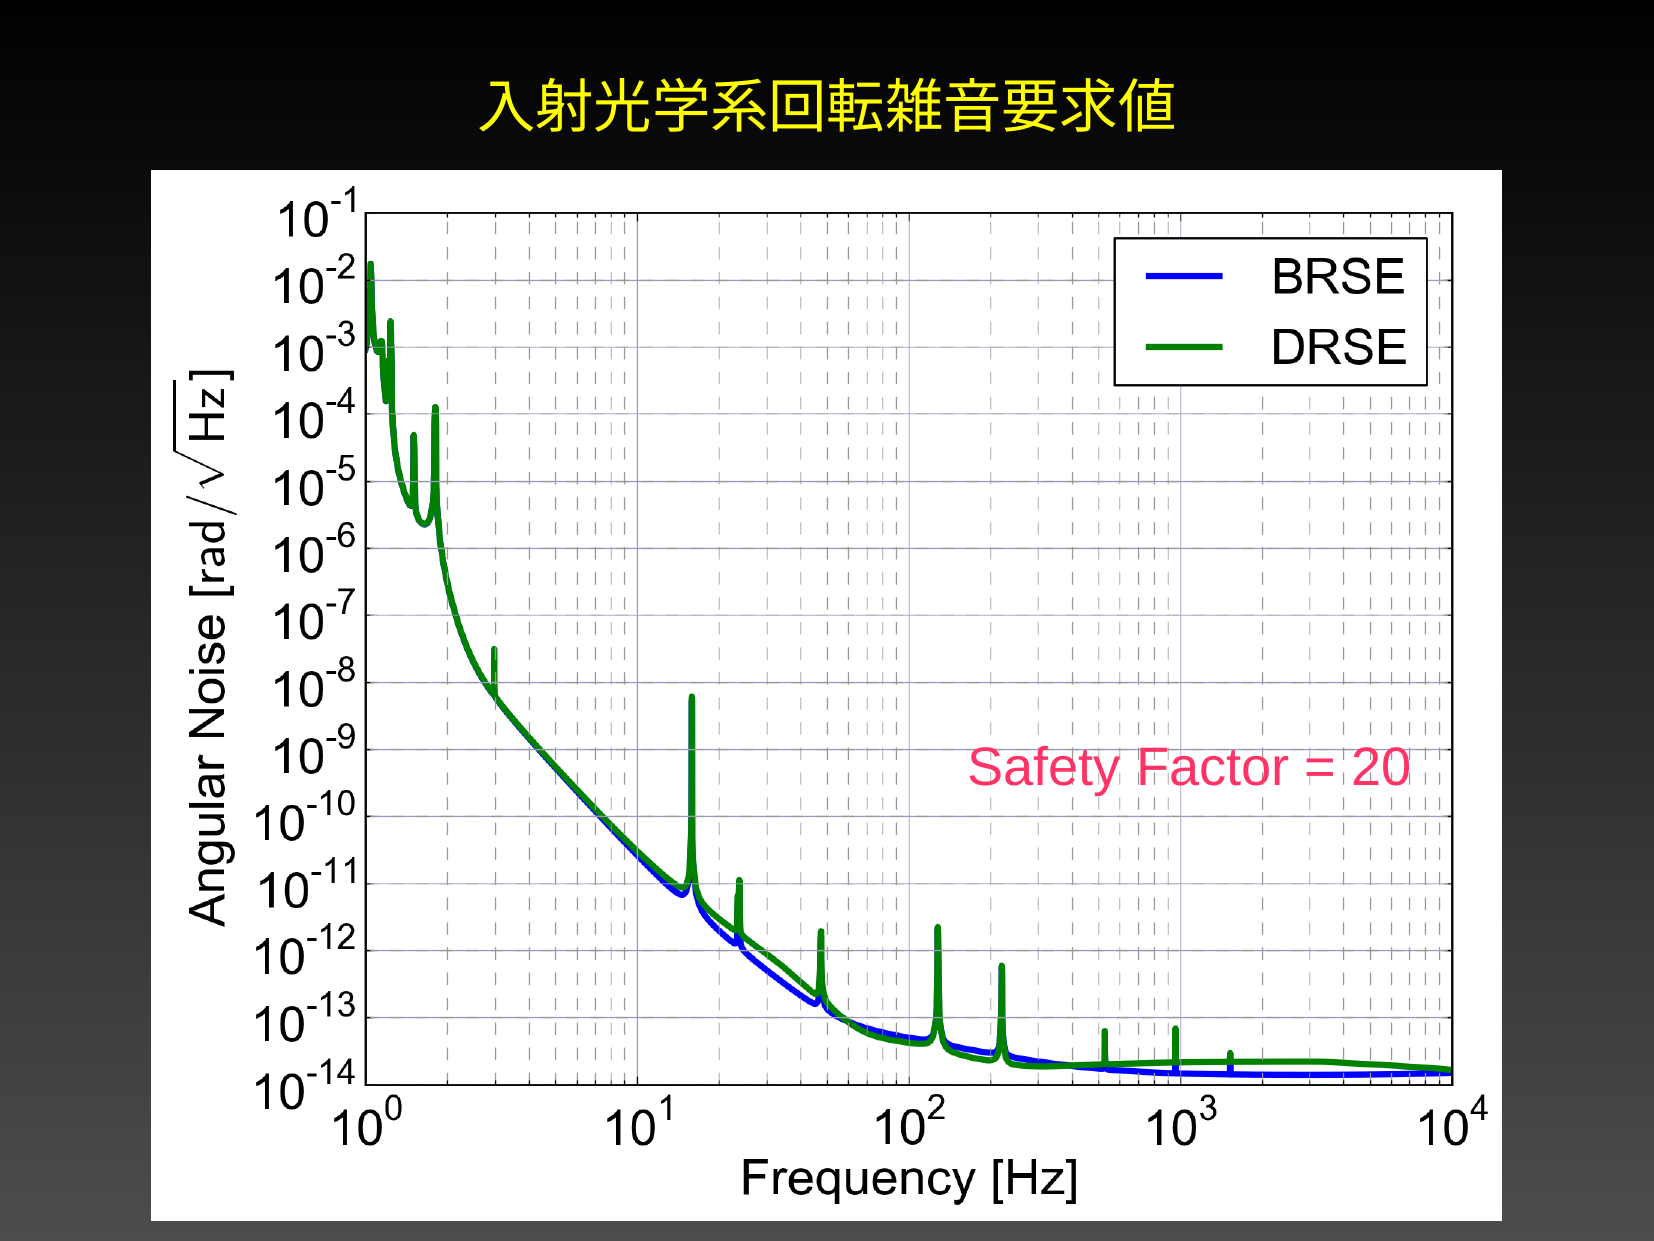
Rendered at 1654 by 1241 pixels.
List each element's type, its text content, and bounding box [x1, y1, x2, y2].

text_box 入射光学系回転雑音要求値 [462, 52, 1192, 130]
text_box Safety Factor = 20 [952, 728, 1428, 804]
picture [151, 170, 1502, 1221]
